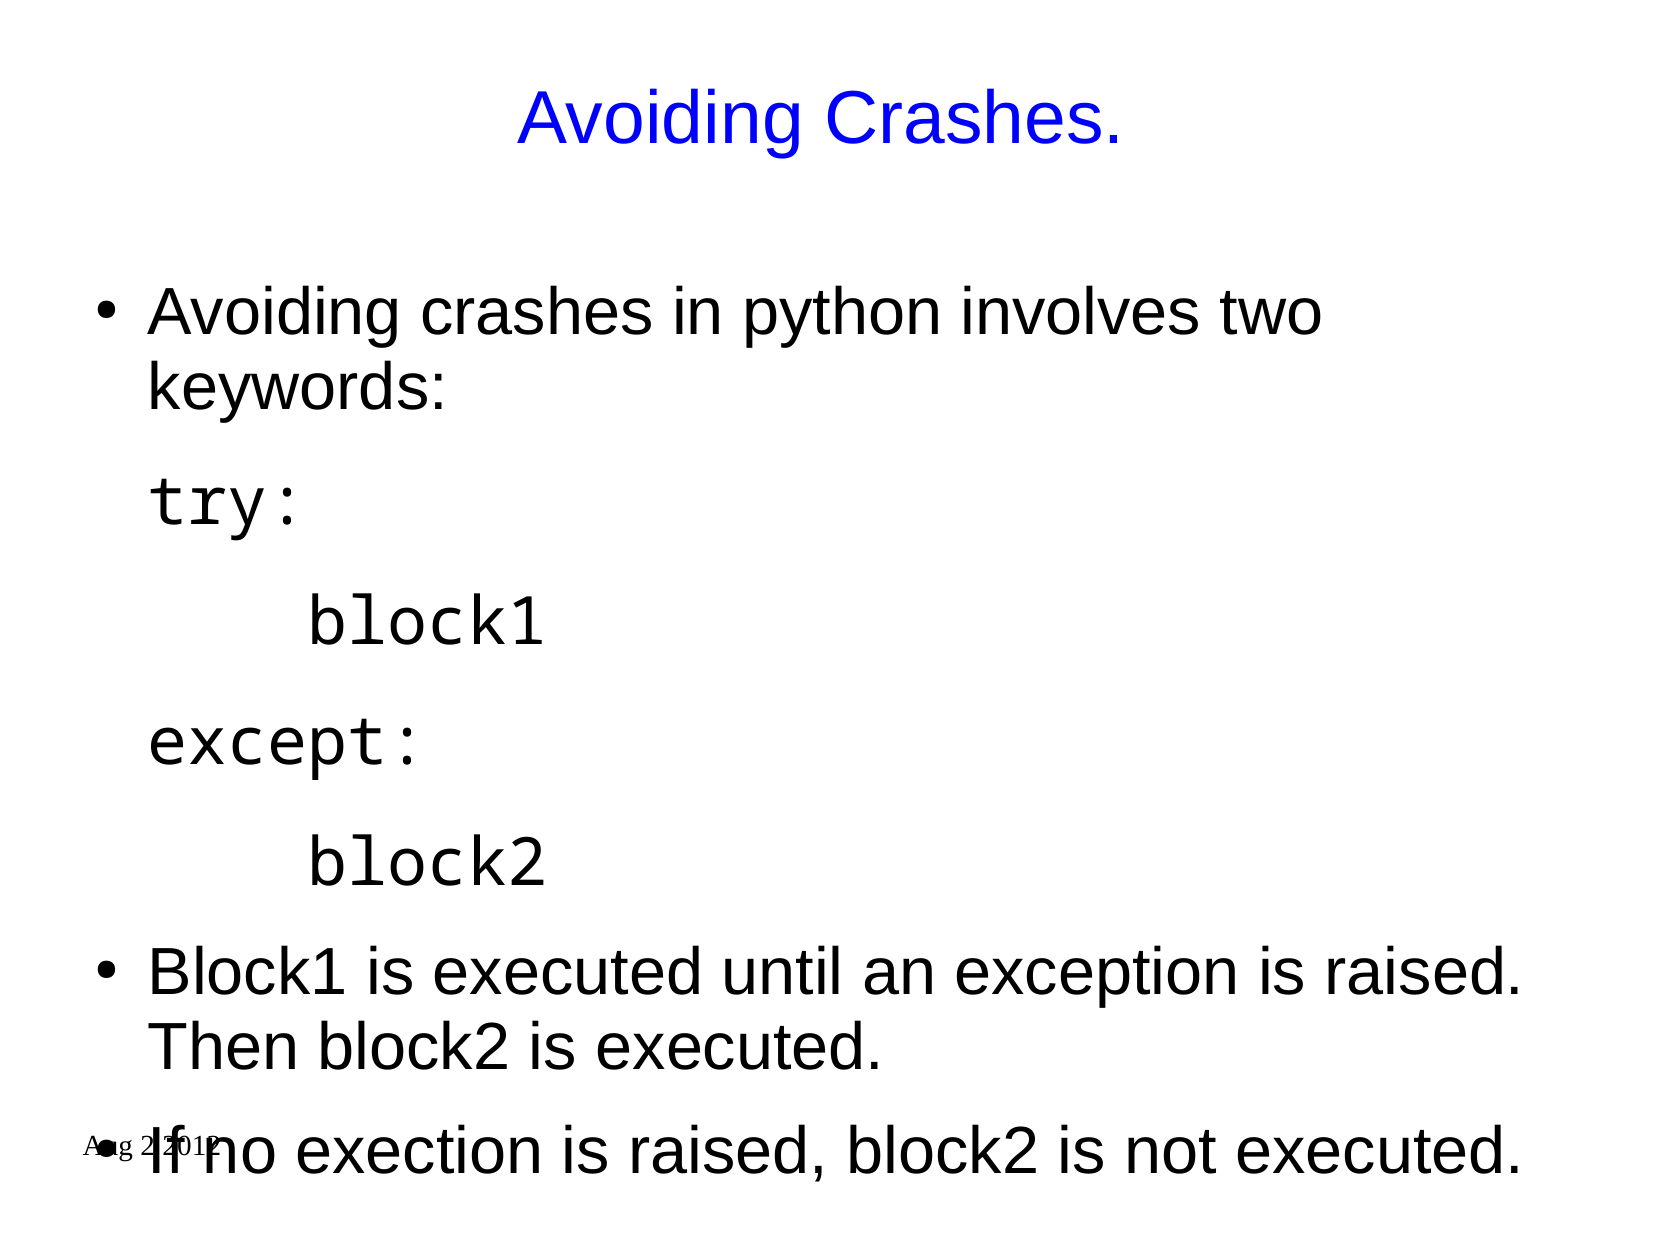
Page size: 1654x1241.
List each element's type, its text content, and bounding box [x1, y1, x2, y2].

list Avoiding crashes in python involves two keywords: try: block1 except: block2 Block1 is executed until an exception is raised. Then block2 is executed. If no exection is raised, block2 is not executed. [76, 274, 1565, 1093]
title Avoiding Crashes. [76, 58, 1565, 178]
